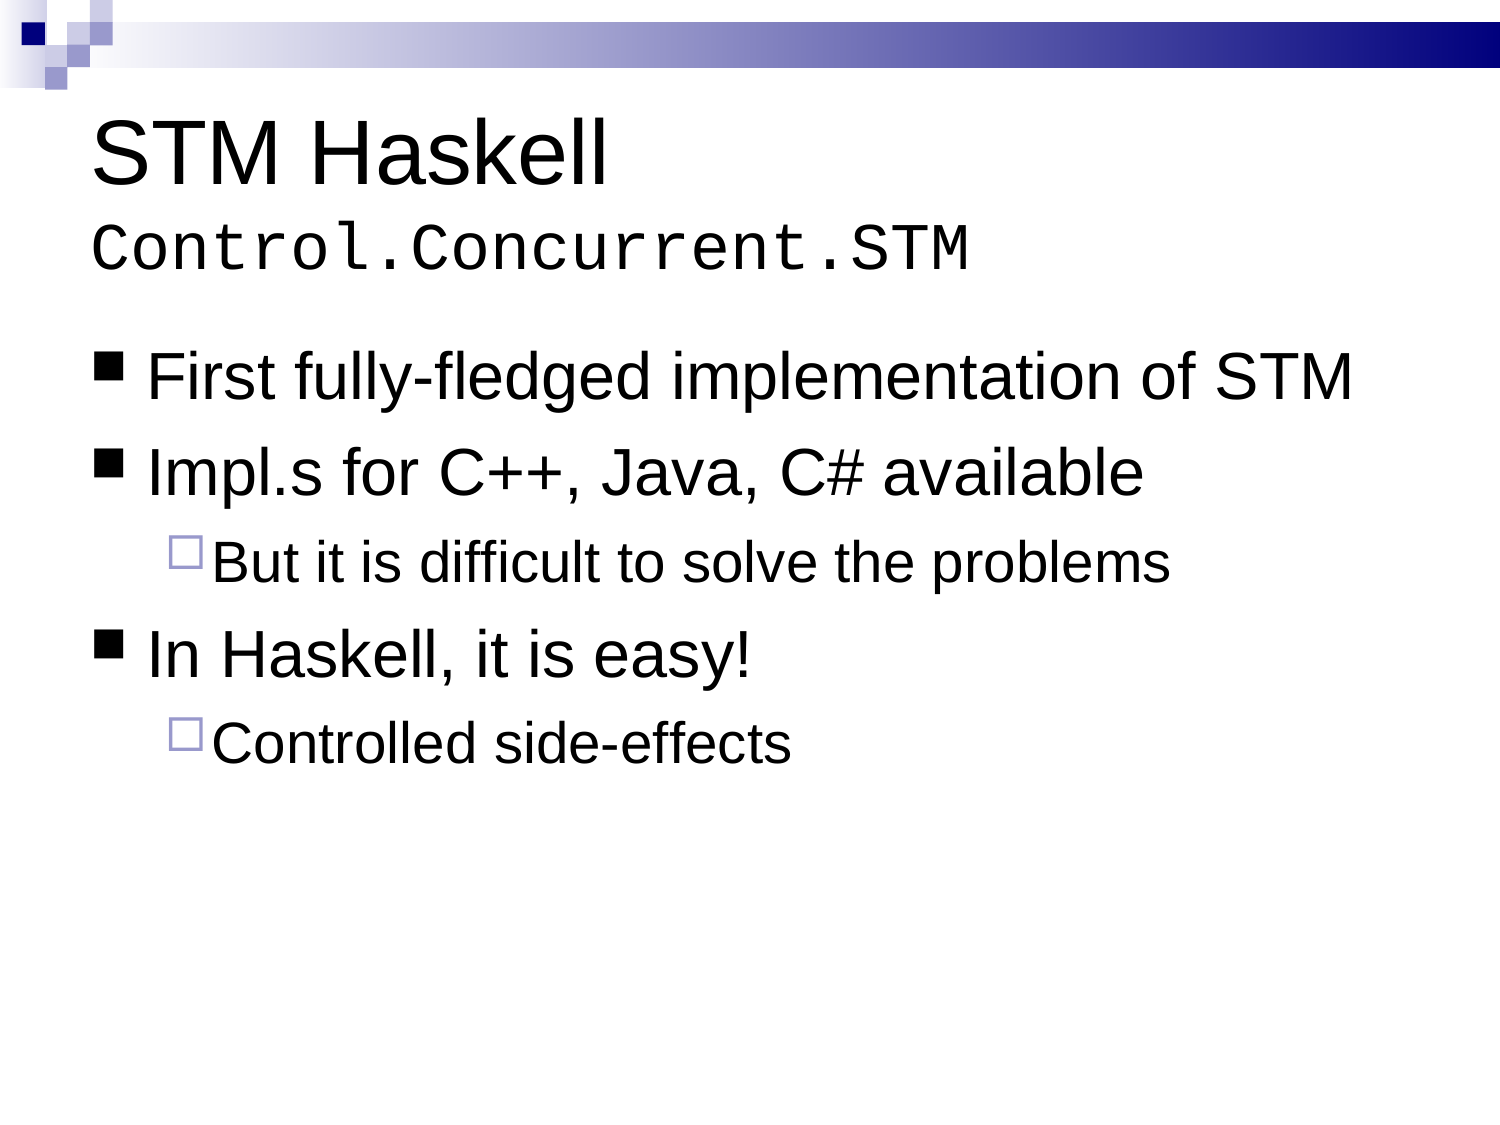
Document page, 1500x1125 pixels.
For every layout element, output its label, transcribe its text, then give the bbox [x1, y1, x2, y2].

title STM Haskell Control.Concurrent.STM [75, 75, 1426, 301]
list First fully-fledged implementation of STM Impl.s for C++, Java, C# available But it is difficult to solve the problems In Haskell, it is easy! Controlled side-effects [75, 324, 1426, 963]
